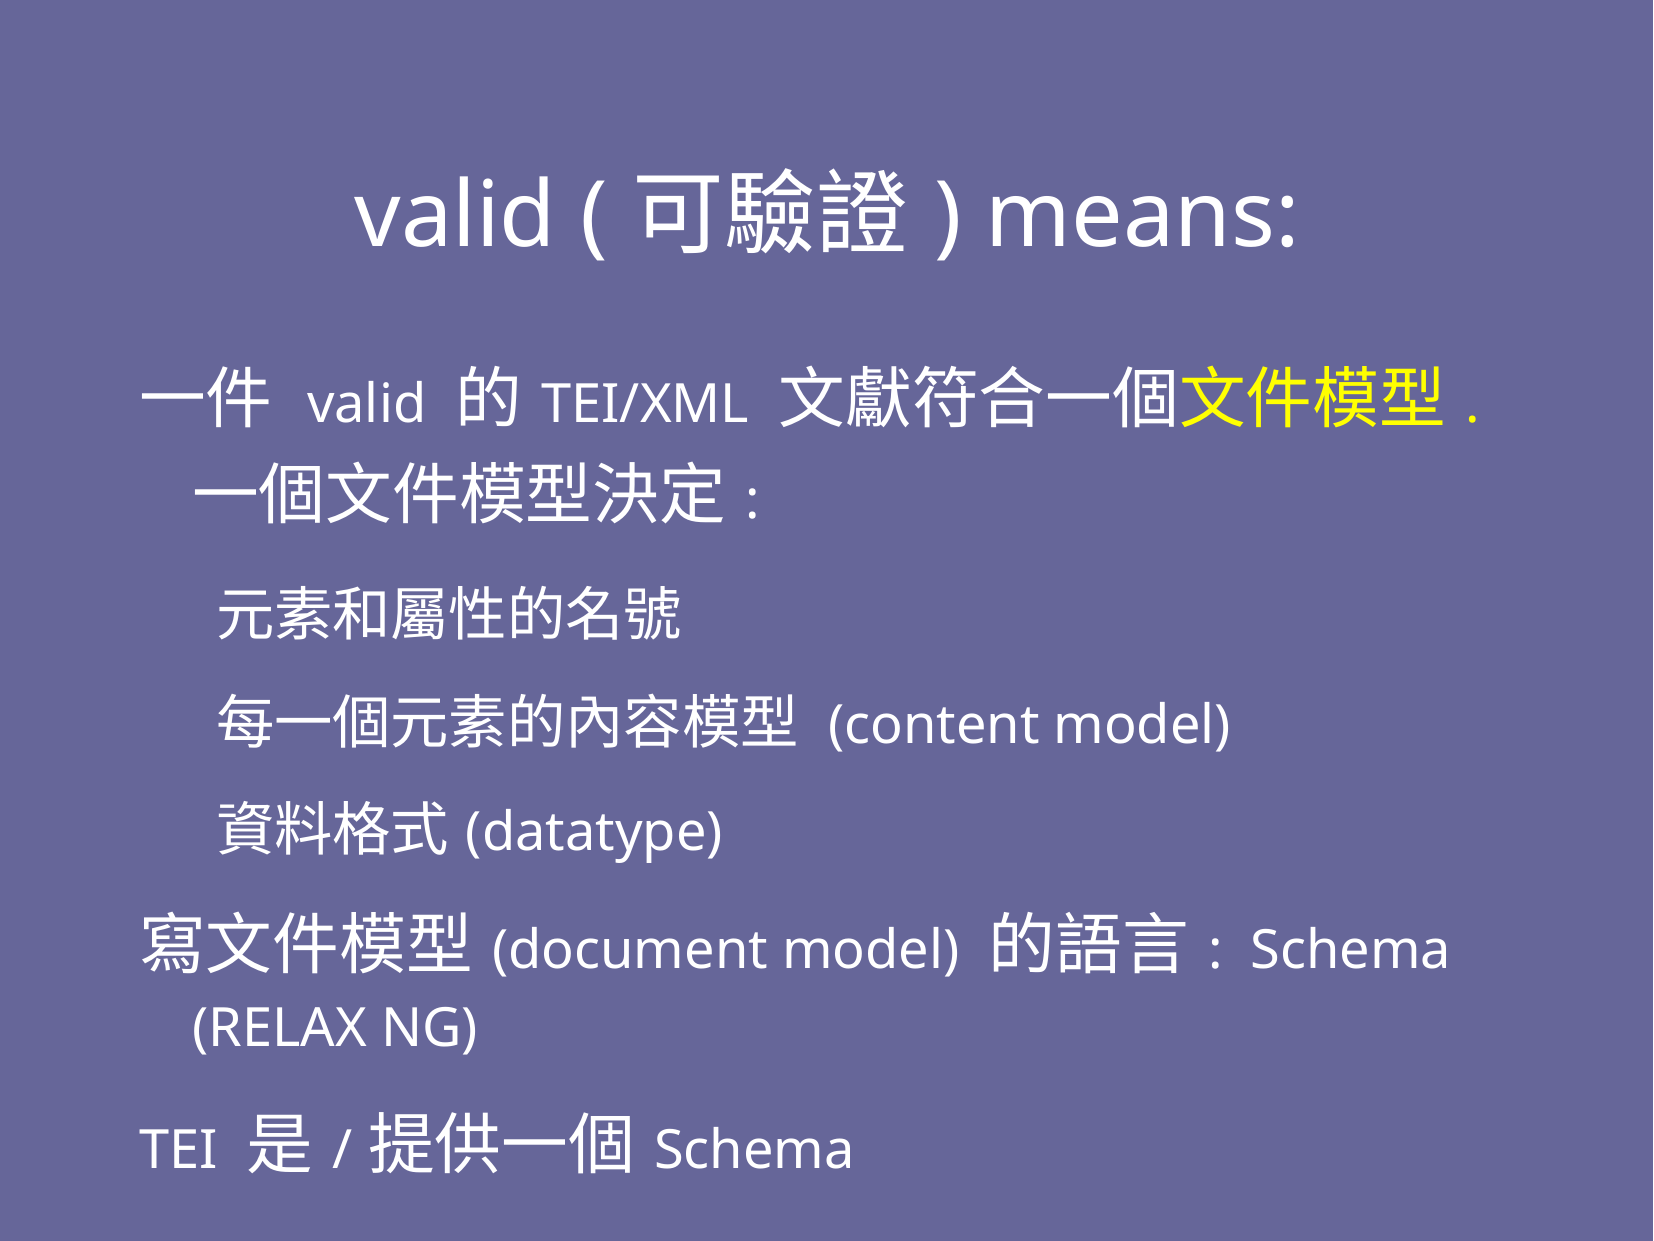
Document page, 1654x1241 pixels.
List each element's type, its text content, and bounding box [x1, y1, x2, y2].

title valid (可驗證) means: [121, 102, 1534, 311]
list 一件 valid 的TEI/XML 文獻符合一個文件模型. 一個文件模型決定: 元素和屬性的名號 每一個元素的內容模型 (content model) 資料格式(datatype) 寫文件模型(document model) 的語言: Schema (RELAX NG) TEI 是/提供一個Schema [121, 344, 1534, 1188]
